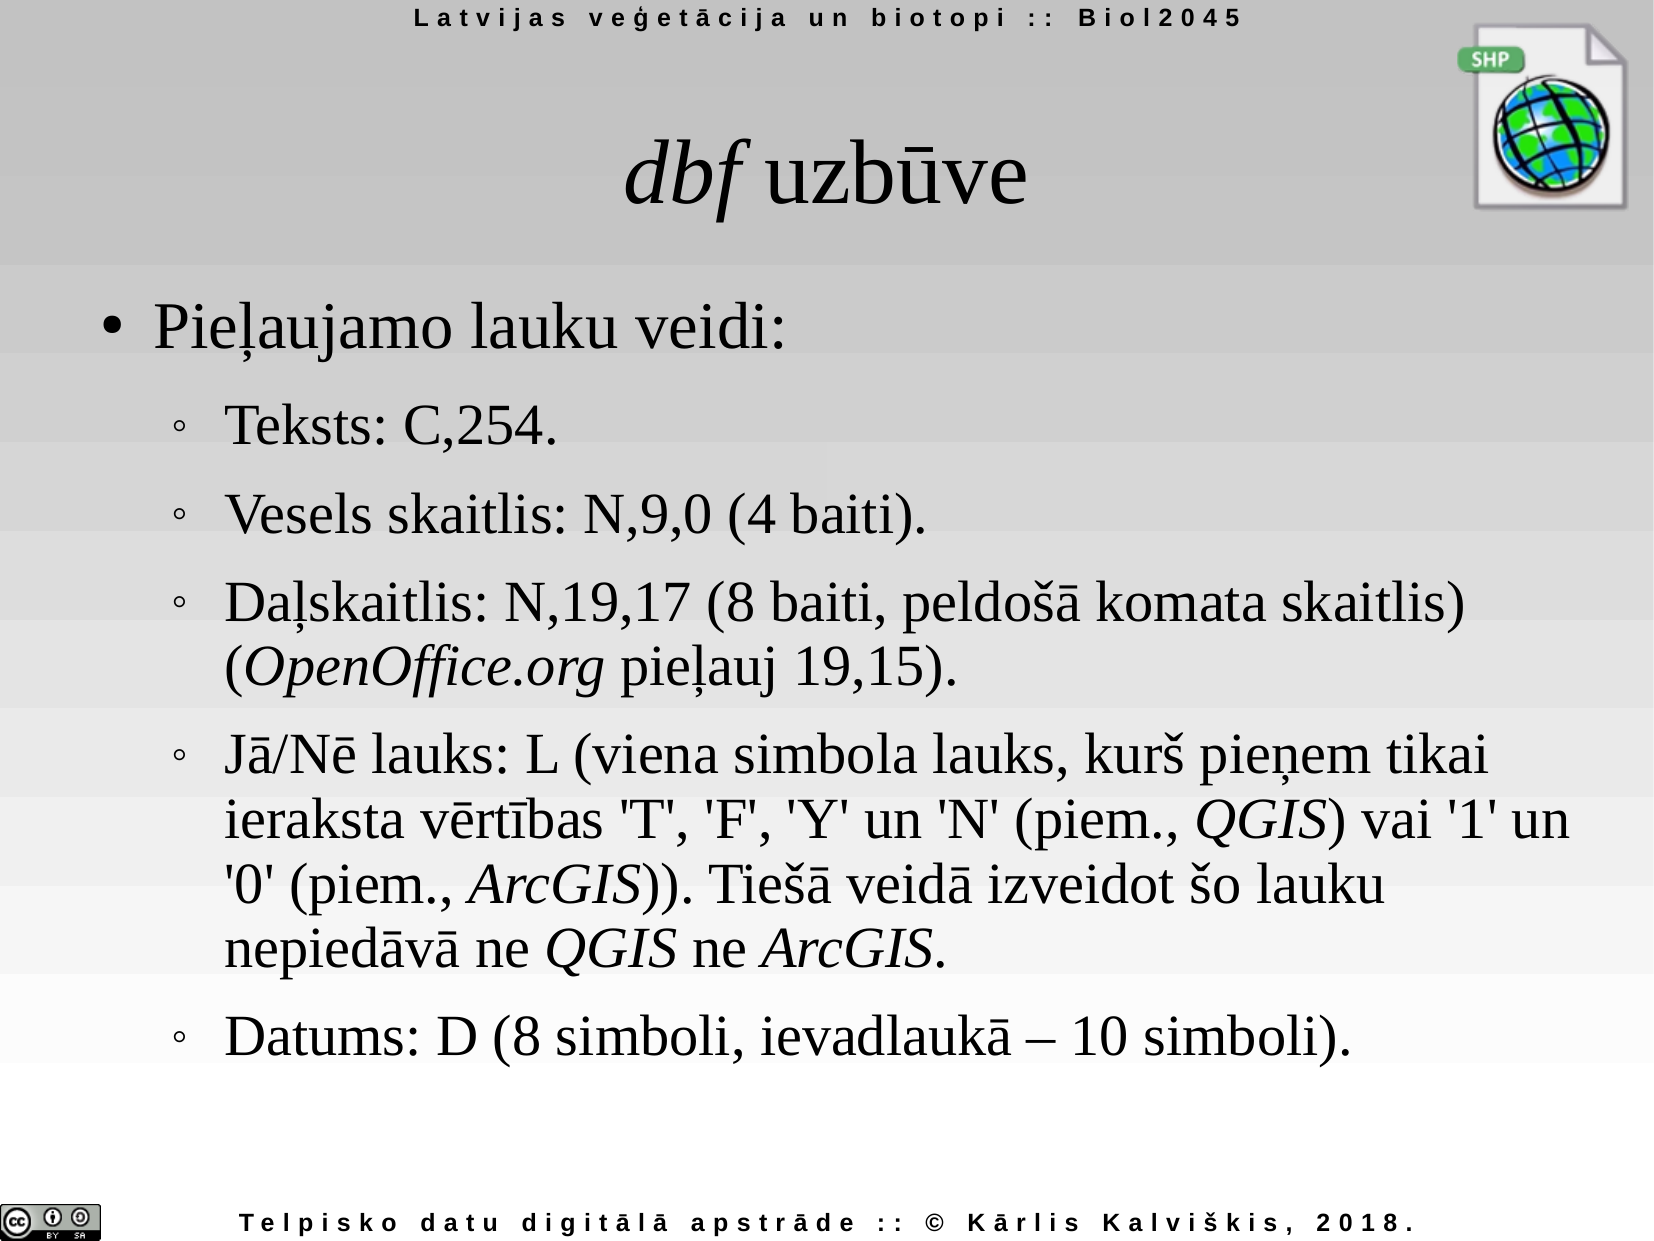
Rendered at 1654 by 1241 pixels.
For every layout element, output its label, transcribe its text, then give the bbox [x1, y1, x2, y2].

list Pieļaujamo lauku veidi: Teksts: C,254. Vesels skaitlis: N,9,0 (4 baiti). Daļskaitlis: N,19,17 (8 baiti, peldošā komata skaitlis) (OpenOffice.org pieļauj 19,15). Jā/Nē lauks: L (viena simbola lauks, kurš pieņem tikai ieraksta vērtības 'T', 'F', 'Y' un 'N' (piem., QGIS) vai '1' un '0' (piem., ArcGIS)). Tiešā veidā izveidot šo lauku nepiedāvā ne QGIS ne ArcGIS. Datums: D (8 simboli, ievadlaukā – 10 simboli). [82, 289, 1571, 1098]
picture [0, 0, 1654, 1241]
title dbf uzbūve [29, 56, 1625, 289]
